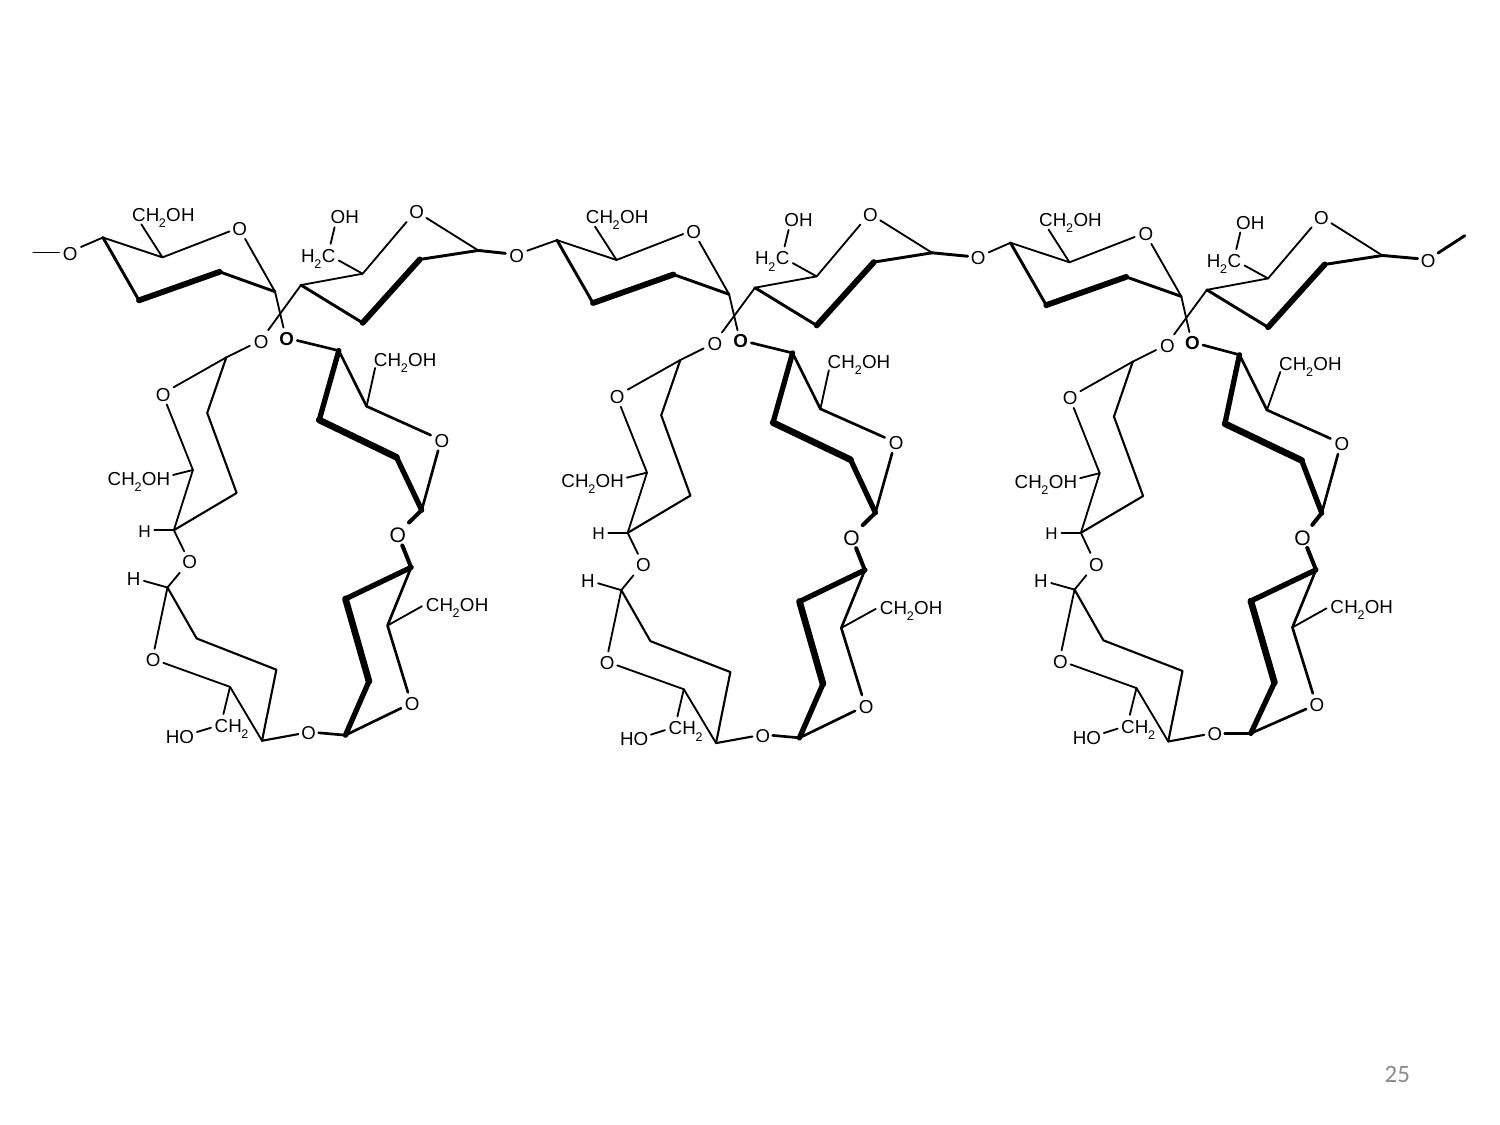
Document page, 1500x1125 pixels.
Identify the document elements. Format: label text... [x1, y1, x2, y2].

chart [17, 196, 1482, 761]
slide_number <номер> [1074, 1042, 1425, 1103]
